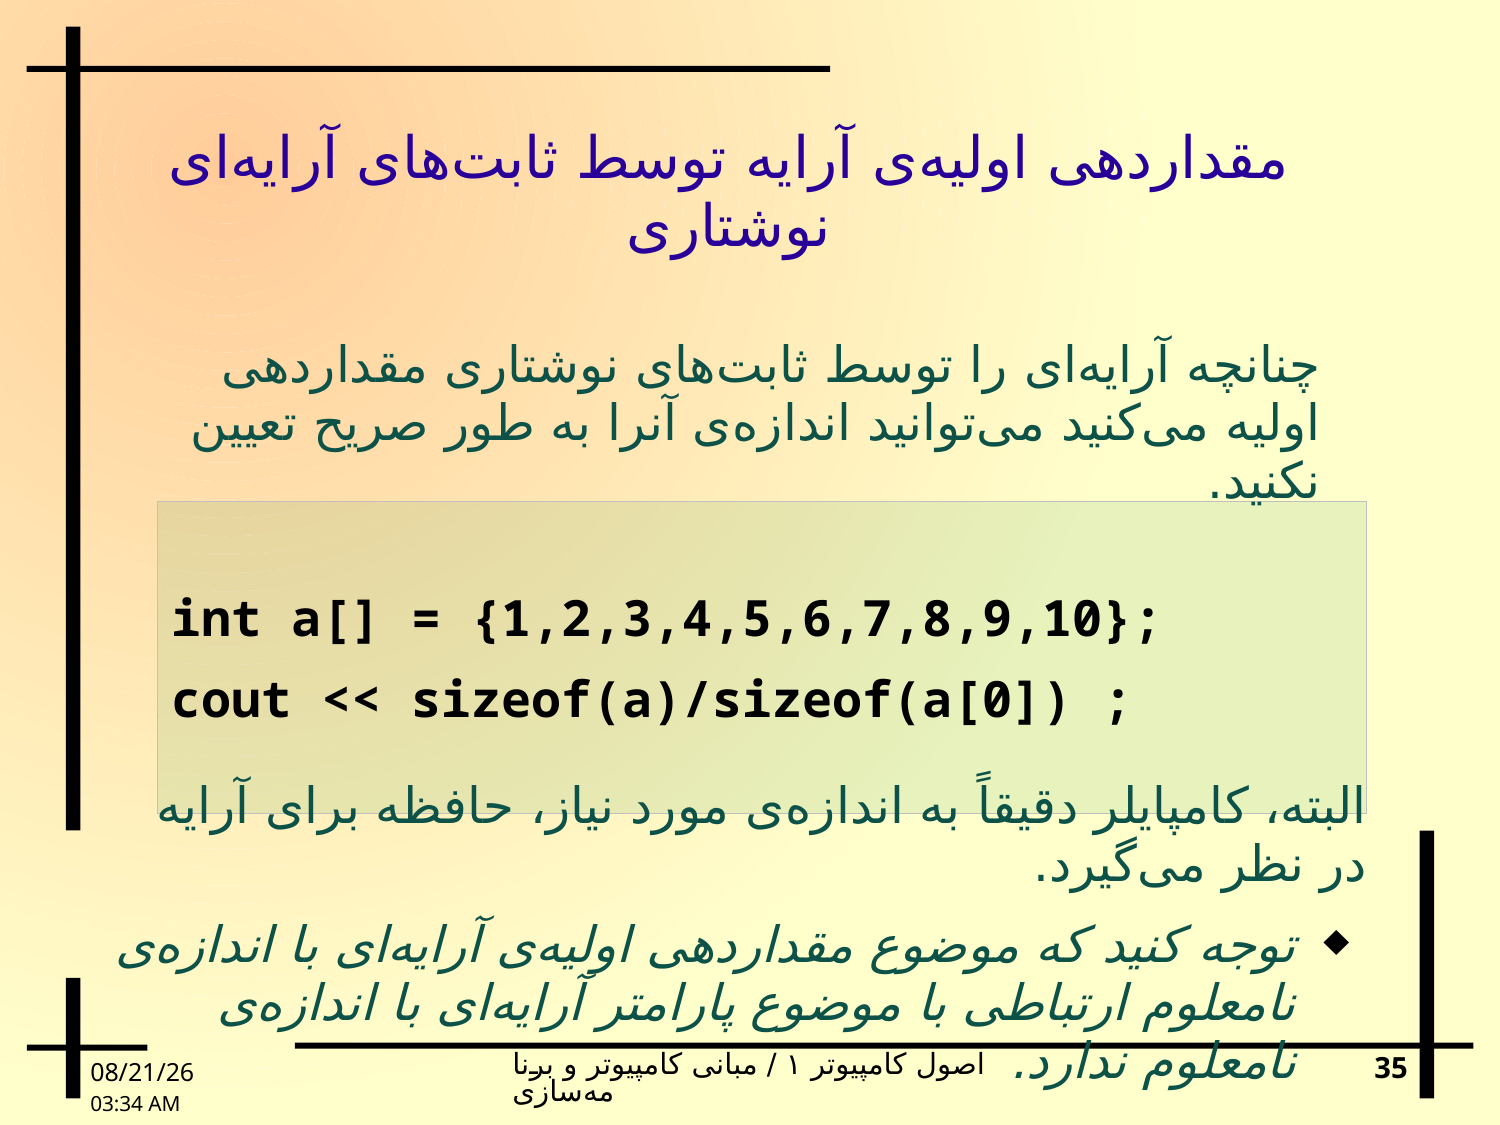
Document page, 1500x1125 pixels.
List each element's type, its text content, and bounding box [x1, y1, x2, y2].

list چنانچه آرایه‌ای را توسط ثابت‌های نوشتاری مقداردهی اولیه می‌کنید می‌توانید اندازه‌ی آنرا به طور صریح تعیین نکنید. [124, 335, 1374, 493]
title مقداردهی اولیه‌ی آرایه توسط ثابت‌های آرایه‌ای نوشتاری [113, 132, 1344, 252]
text_box int a[] = {1,2,3,4,5,6,7,8,9,10}; cout << sizeof(a)/sizeof(a[0]) ; [157, 501, 1367, 771]
list البته، کامپایلر دقیقاً به اندازه‌ی مورد نیاز، حافظه برای آرایه در نظر می‌گیرد. توجه کنید که موضوع مقداردهی اولیه‌ی آرایه‌‌ای با اندازه‌ی نامعلوم ارتباطی با موضوع پارامتر آرایه‌ای با اندازه‌ی نامعلوم ندارد. [103, 777, 1421, 1034]
